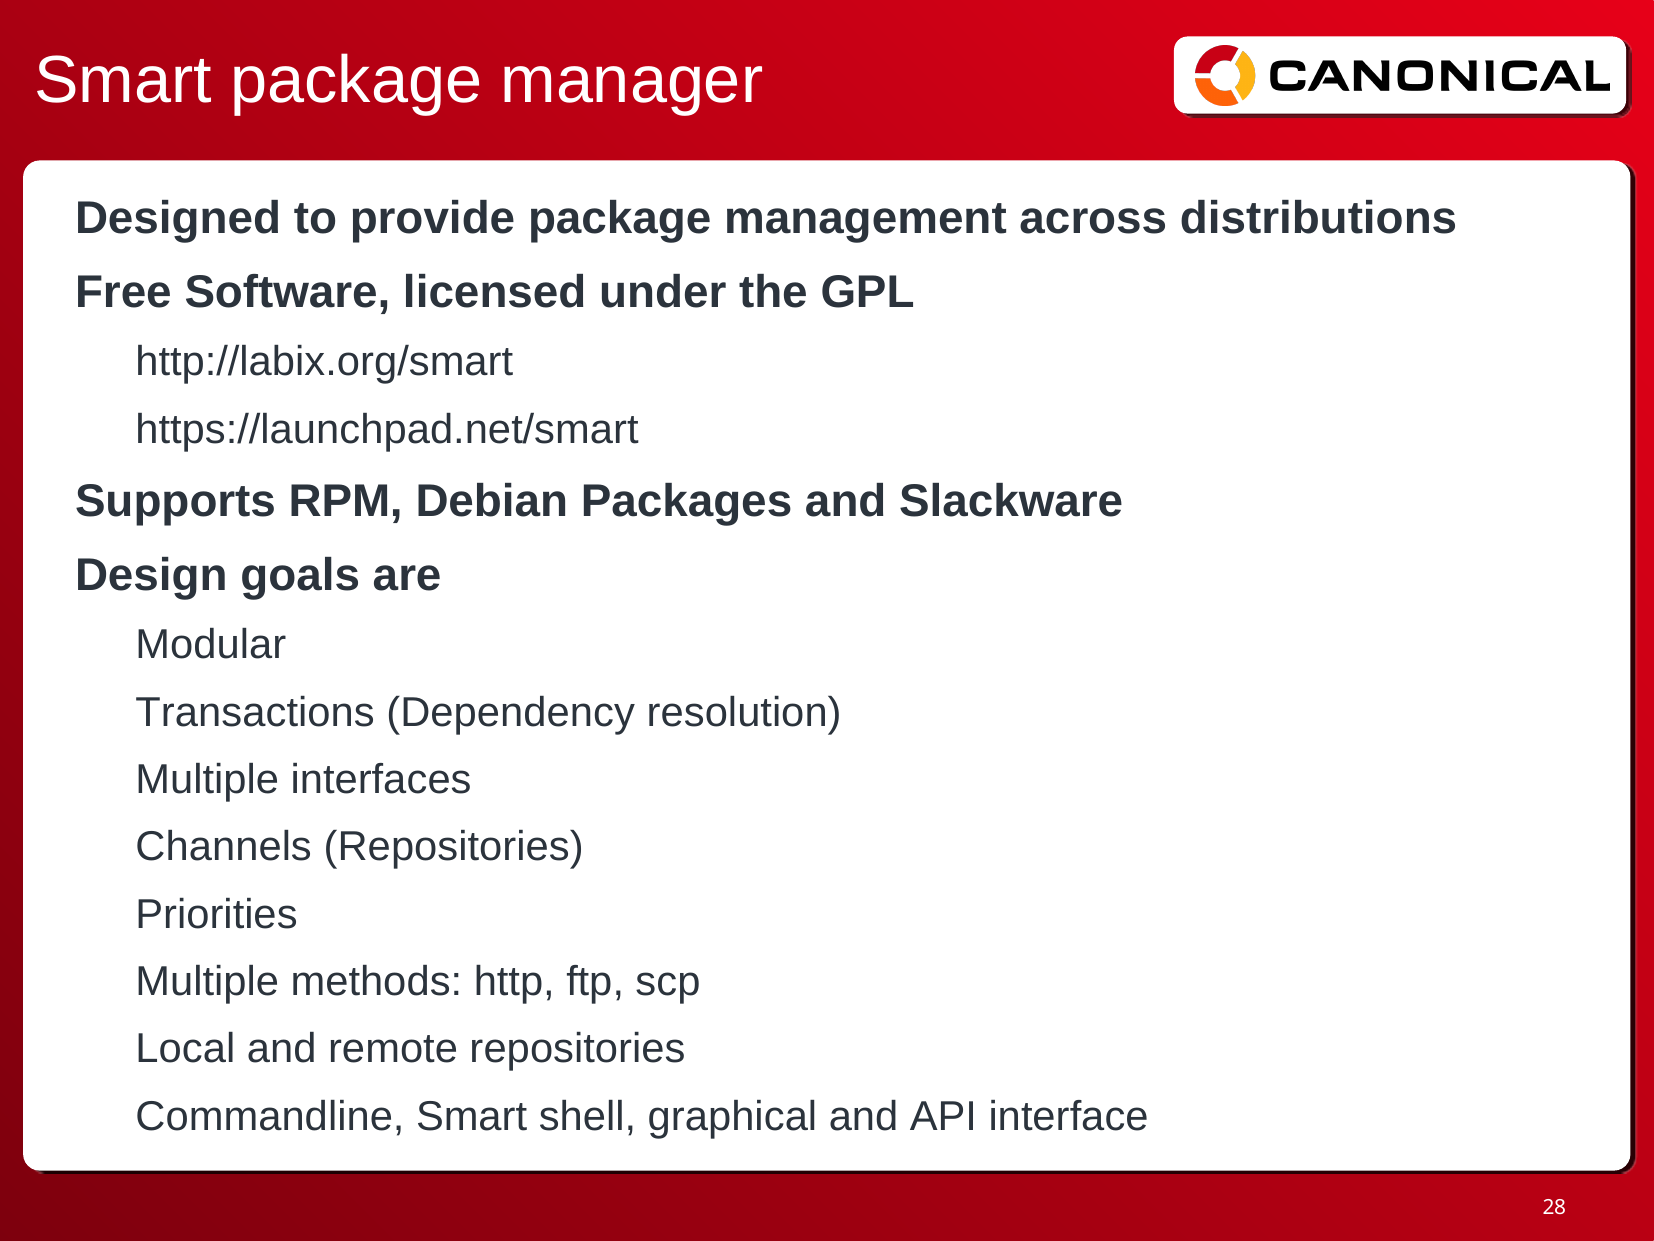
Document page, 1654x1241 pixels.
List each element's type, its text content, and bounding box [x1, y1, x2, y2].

picture [1548, 45, 1610, 106]
list Designed to provide package management across distributions Free Software, licensed under the GPL http://labix.org/smart https://launchpad.net/smart Supports RPM, Debian Packages and Slackware Design goals are Modular Transactions (Dependency resolution) Multiple interfaces Channels (Repositories) Priorities Multiple methods: http, ftp, scp Local and remote repositories Commandline, Smart shell, graphical and API interface [74, 196, 1589, 1148]
title Smart package manager [34, 26, 1548, 143]
